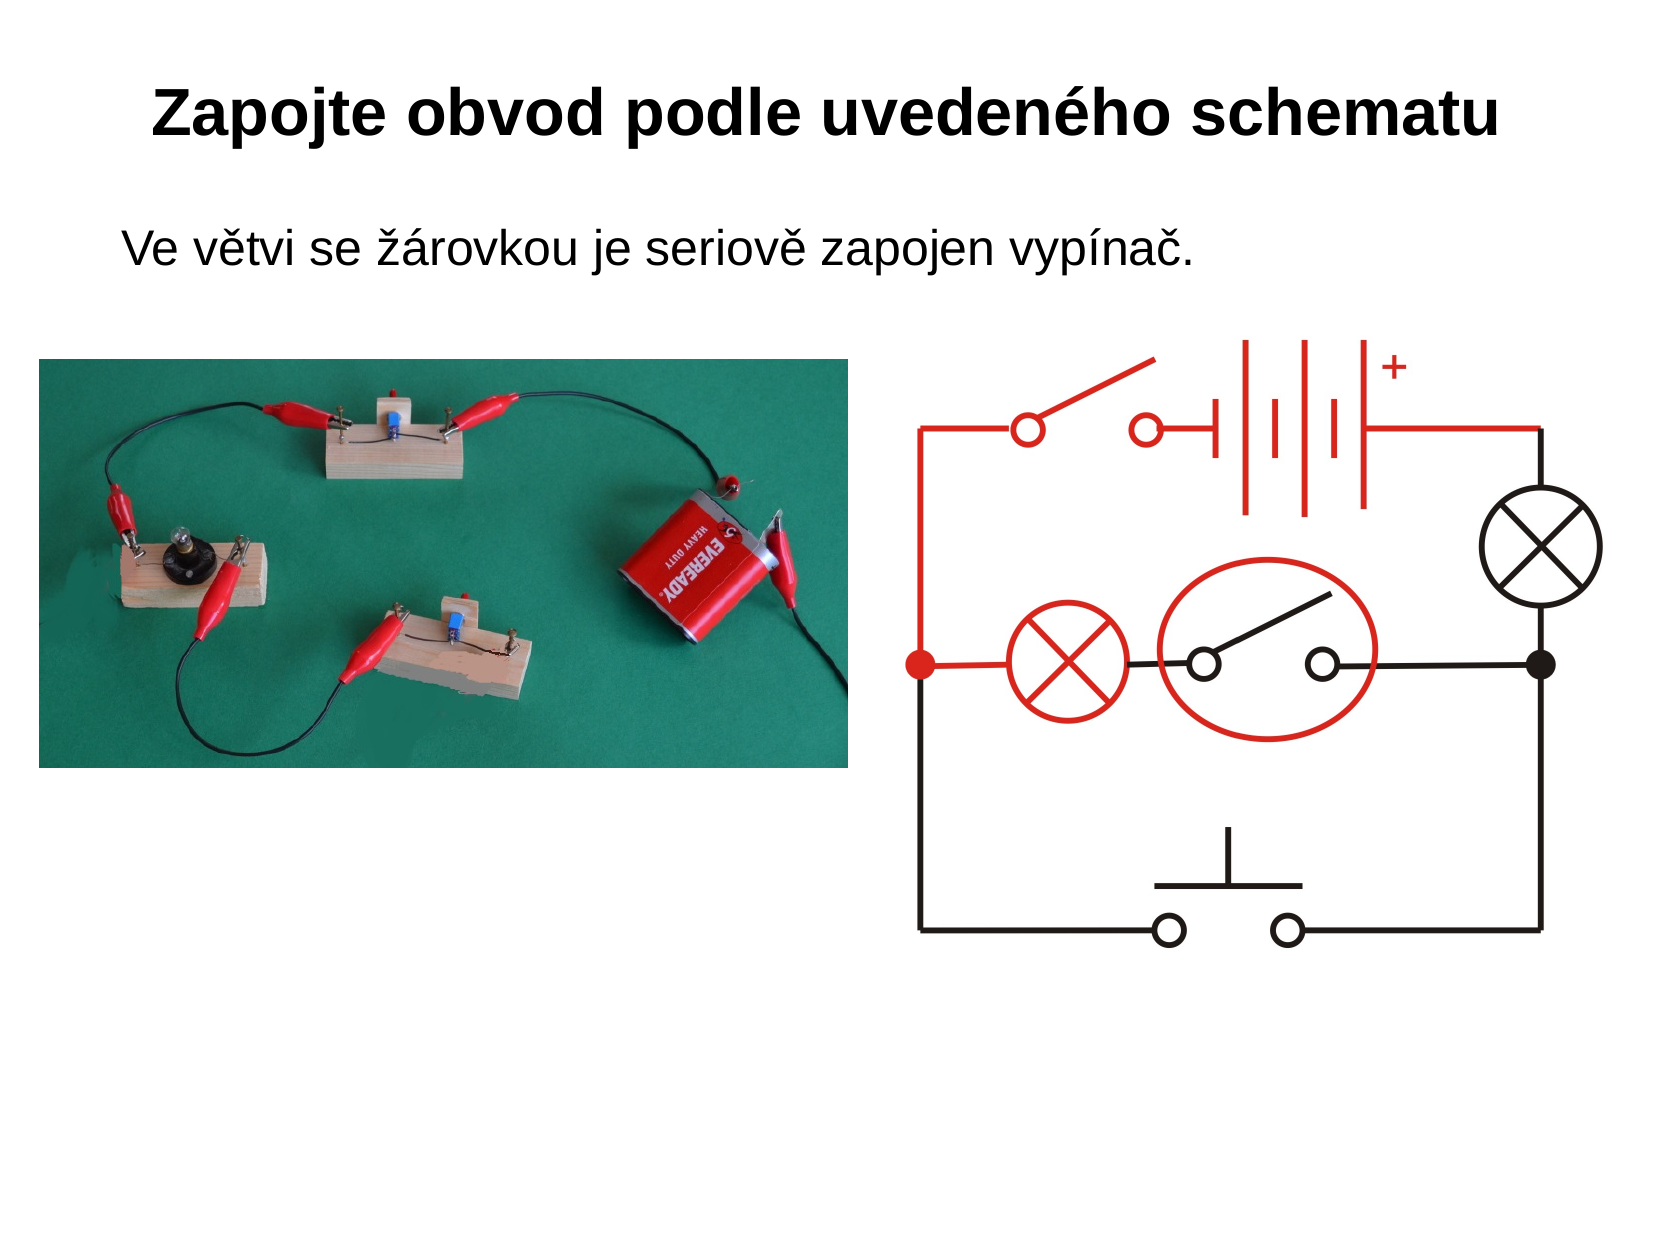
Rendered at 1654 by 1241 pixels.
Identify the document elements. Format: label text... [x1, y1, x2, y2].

subtitle [82, 335, 1607, 1055]
picture [39, 359, 848, 768]
title Zapojte obvod podle uvedeného schematu [82, 47, 1571, 178]
text_box Ve větvi se žárovkou je seriově zapojen vypínač. [106, 212, 1607, 284]
picture [868, 295, 1607, 1004]
